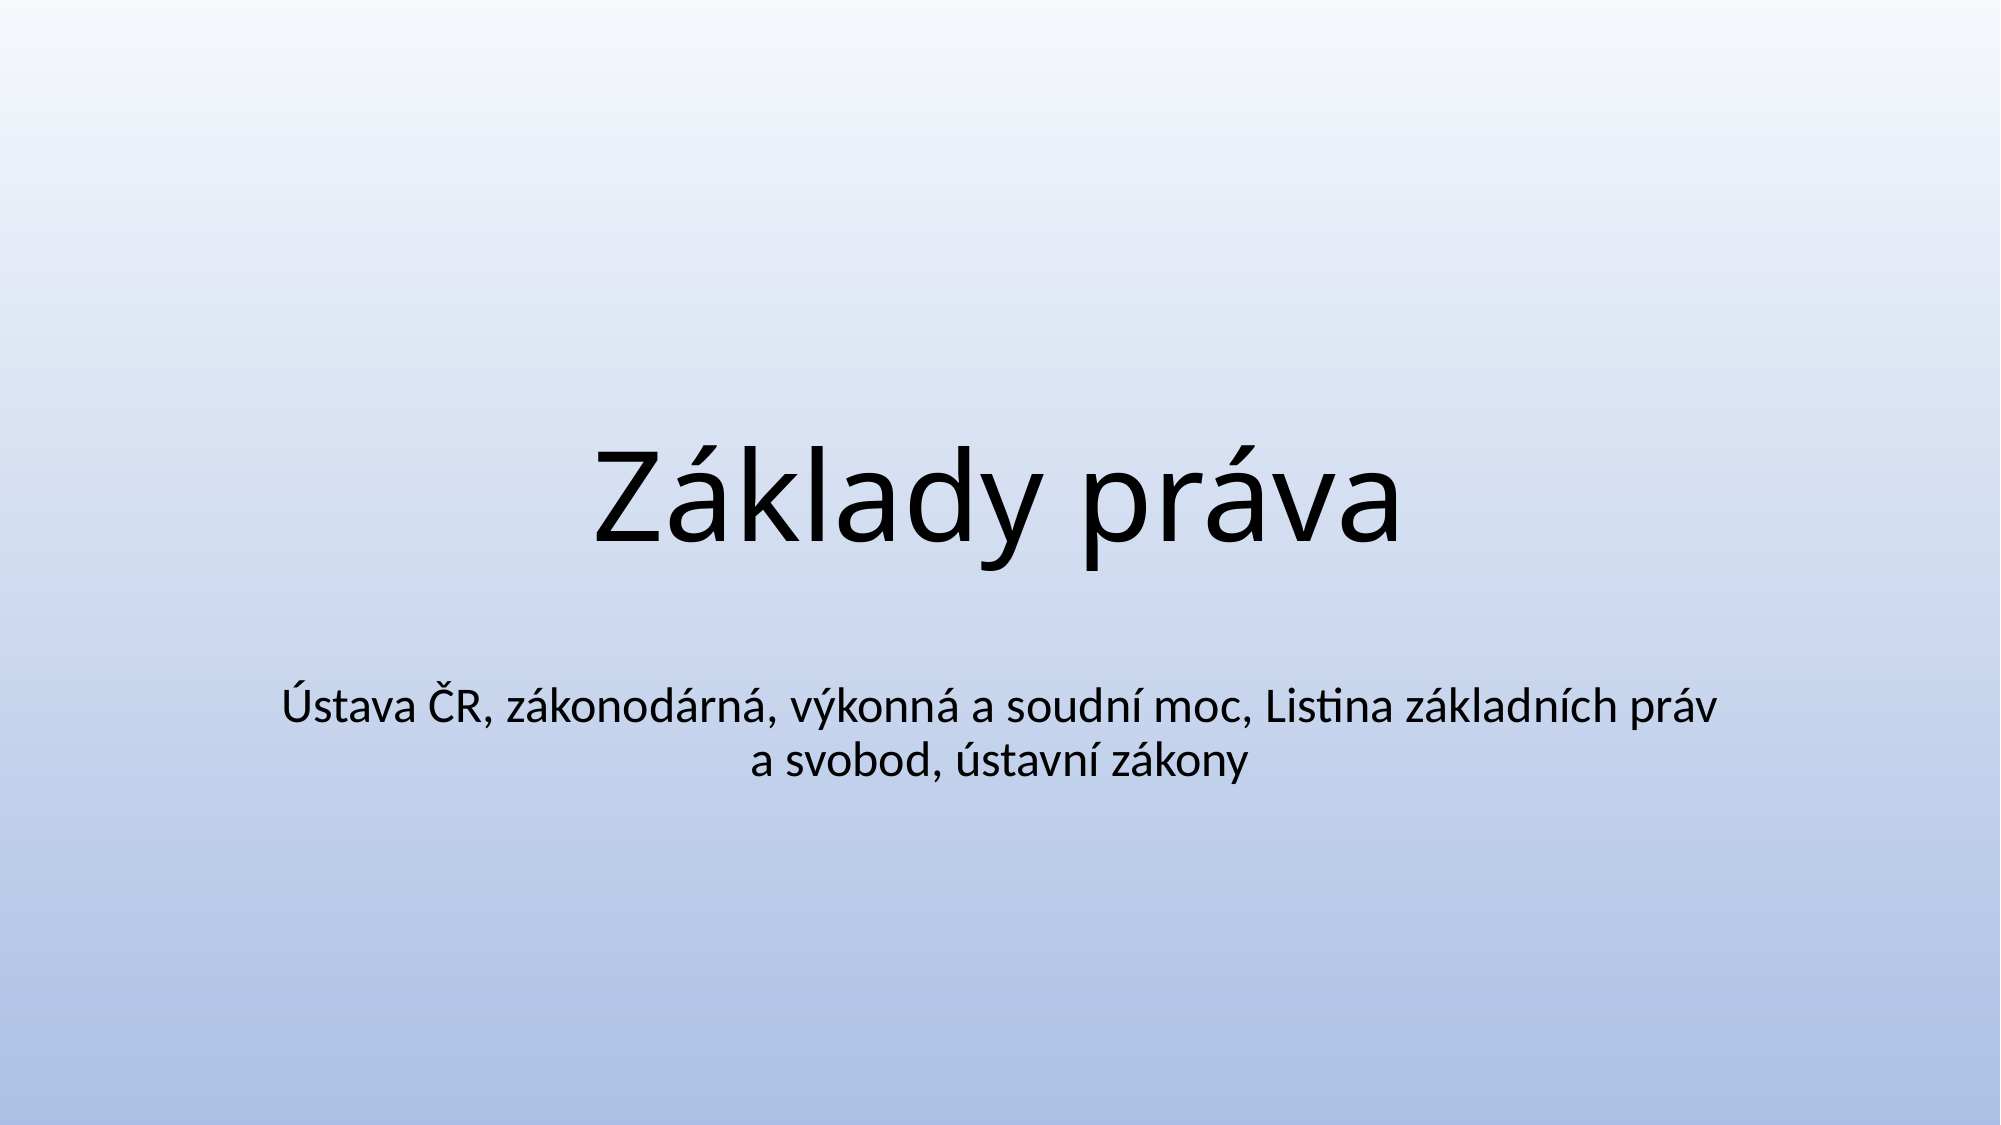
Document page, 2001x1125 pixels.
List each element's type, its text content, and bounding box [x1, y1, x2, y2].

subtitle Ústava ČR, zákonodárná, výkonná a soudní moc, Listina základních práv a svobod, ústavní zákony [249, 590, 1750, 863]
title Základy práva [249, 184, 1750, 576]
